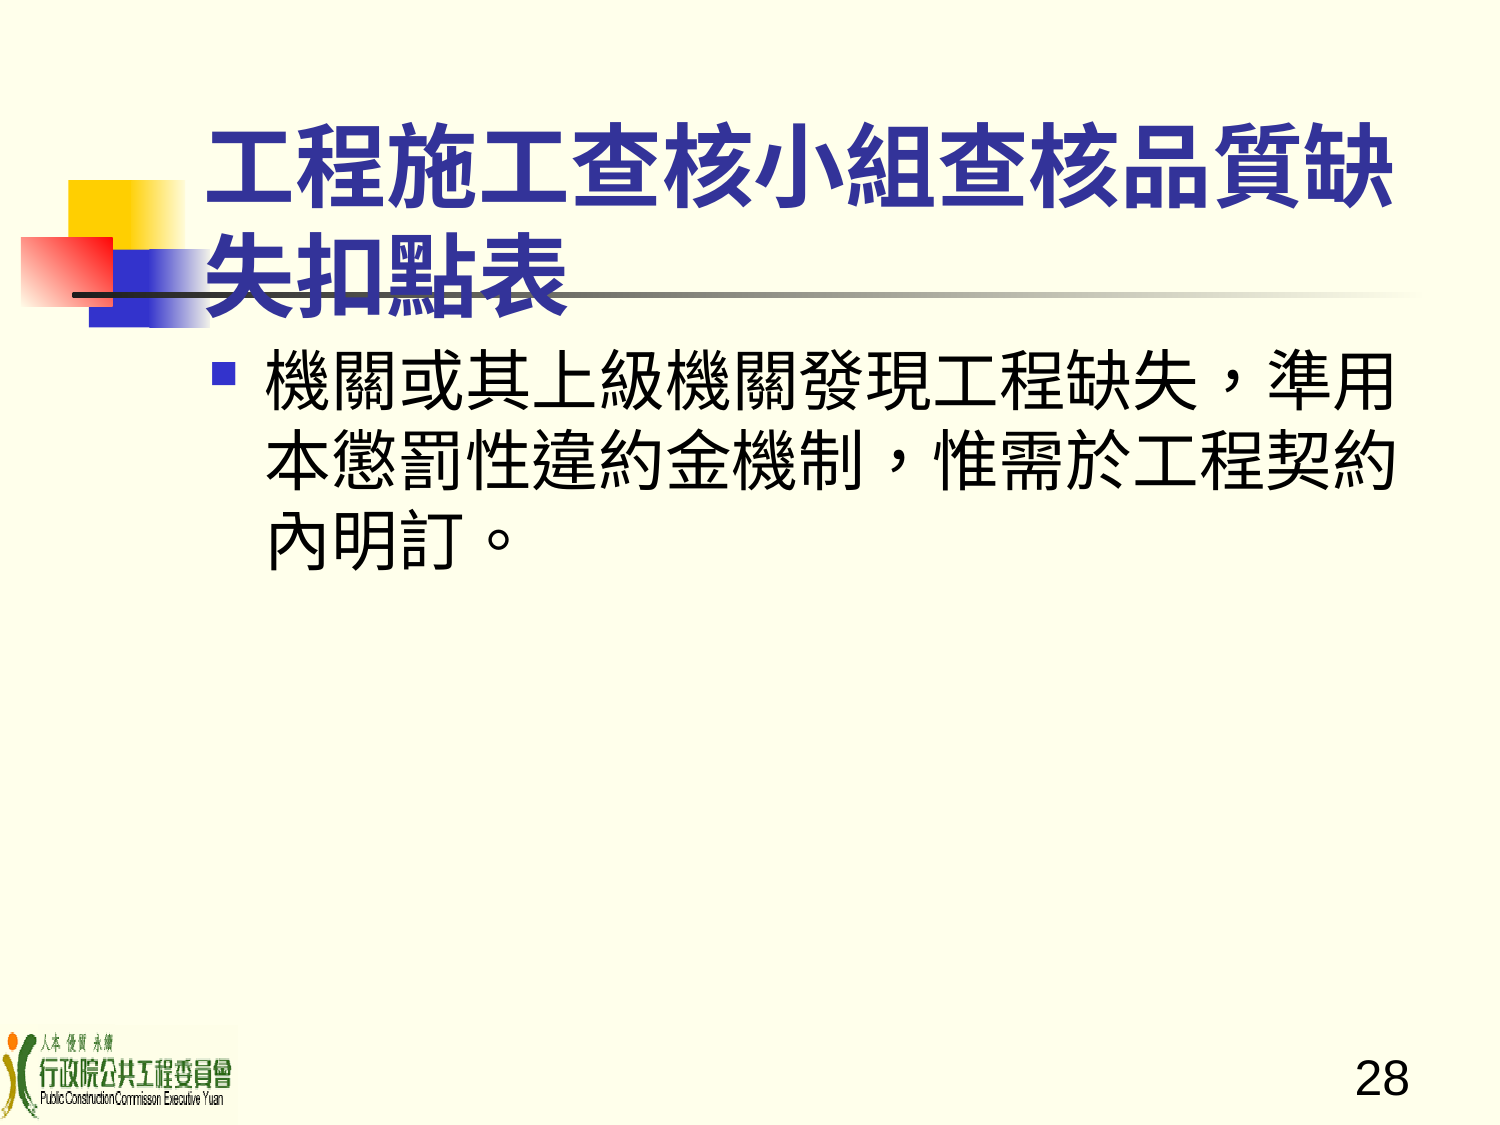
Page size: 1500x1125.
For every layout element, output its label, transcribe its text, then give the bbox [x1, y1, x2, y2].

title 工程施工查核小組查核品質缺失扣點表 [188, 101, 1468, 289]
list 機關或其上級機關發現工程缺失，準用本懲罰性違約金機制，惟需於工程契約內明訂。 [193, 331, 1469, 1007]
picture [0, 1024, 238, 1125]
